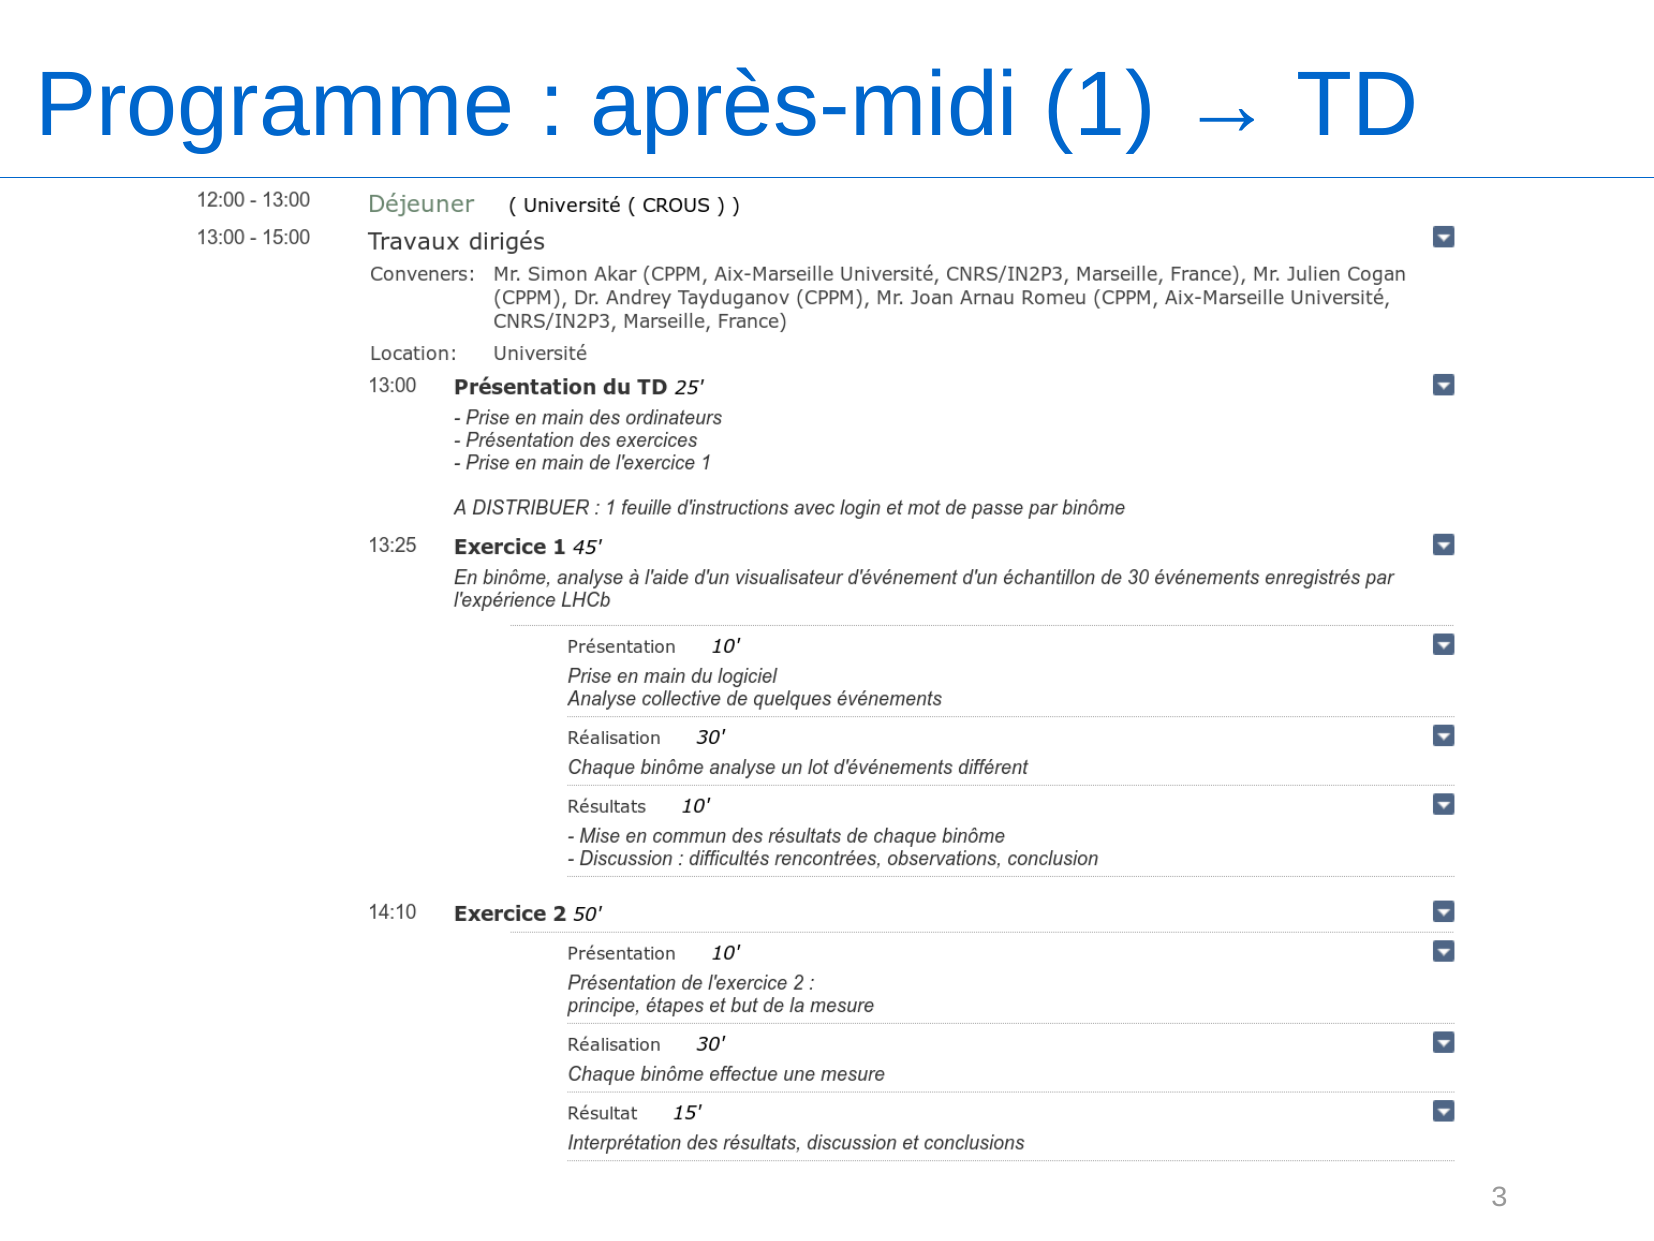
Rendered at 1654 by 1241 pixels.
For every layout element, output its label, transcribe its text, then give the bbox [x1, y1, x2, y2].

title Programme : après-midi (1) → TD [35, 29, 1589, 178]
picture [118, 182, 1536, 1170]
